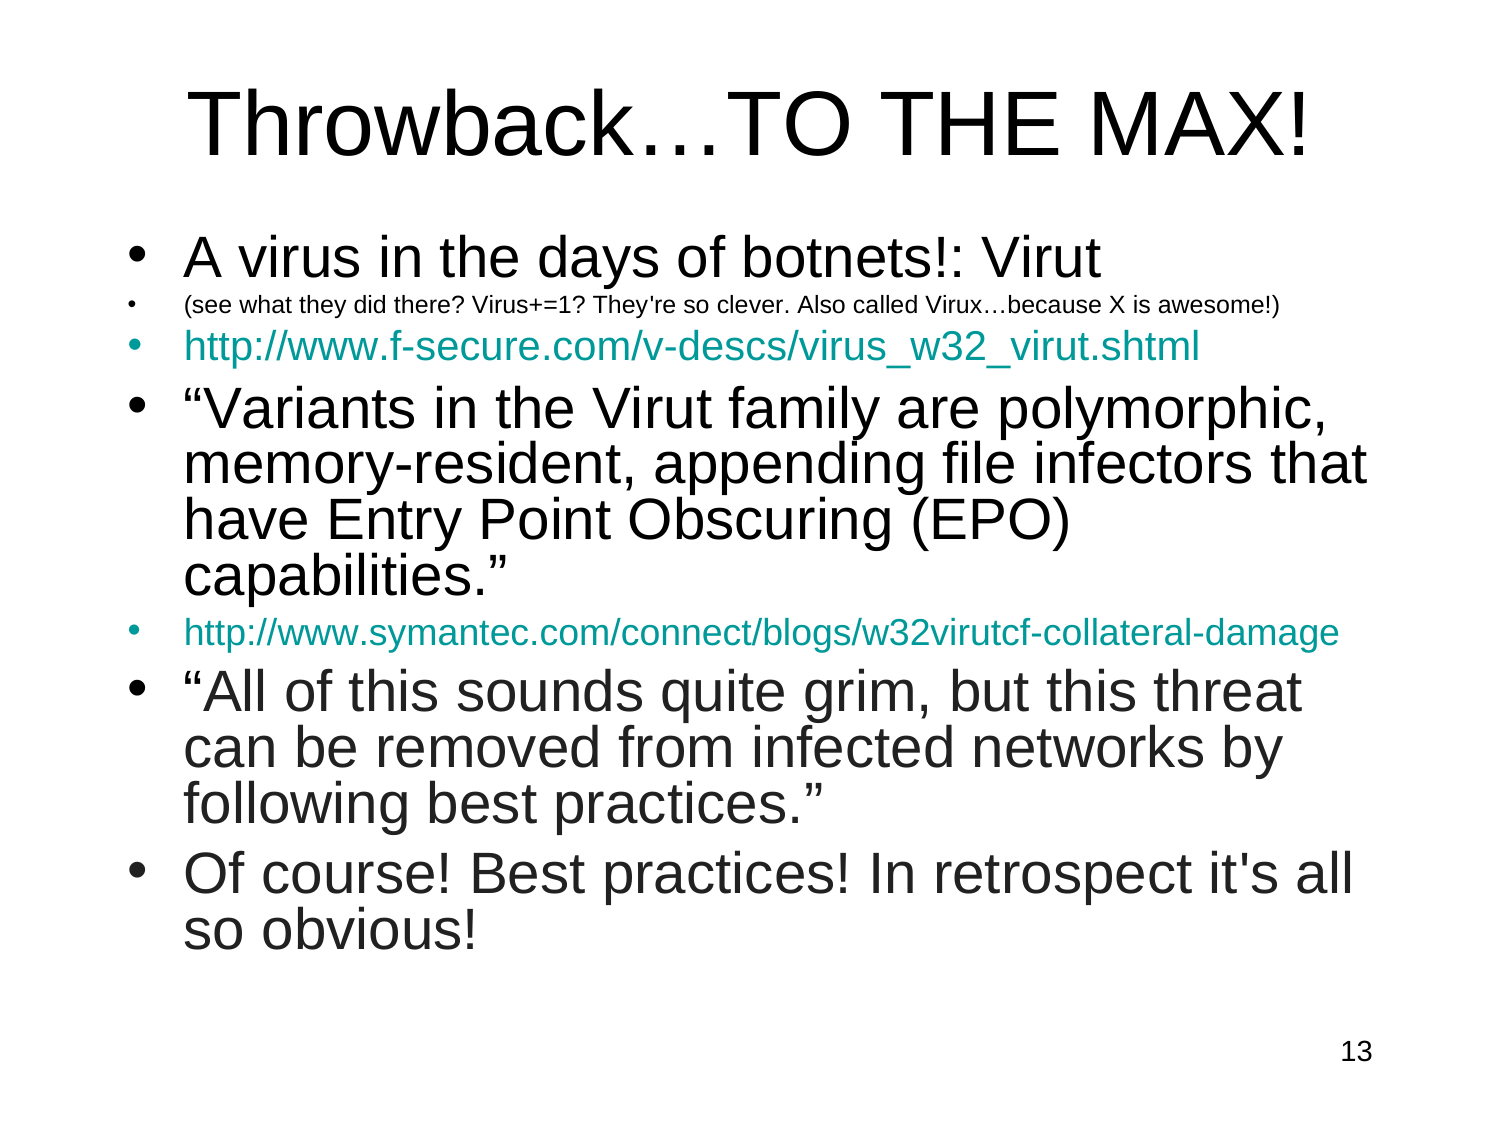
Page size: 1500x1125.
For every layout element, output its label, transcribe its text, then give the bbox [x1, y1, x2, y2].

list A virus in the days of botnets!: Virut (see what they did there? Virus+=1? They're so clever. Also called Virux…because X is awesome!) http://www.f-secure.com/v-descs/virus_w32_virut.shtml “Variants in the Virut family are polymorphic, memory-resident, appending file infectors that have Entry Point Obscuring (EPO) capabilities.” http://www.symantec.com/connect/blogs/w32virutcf-collateral-damage “All of this sounds quite grim, but this threat can be removed from infected networks by following best practices.” Of course! Best practices! In retrospect it's all so obvious! [112, 224, 1388, 1026]
text_box <number> [1074, 1025, 1388, 1101]
title Throwback…TO THE MAX! [112, 24, 1388, 213]
